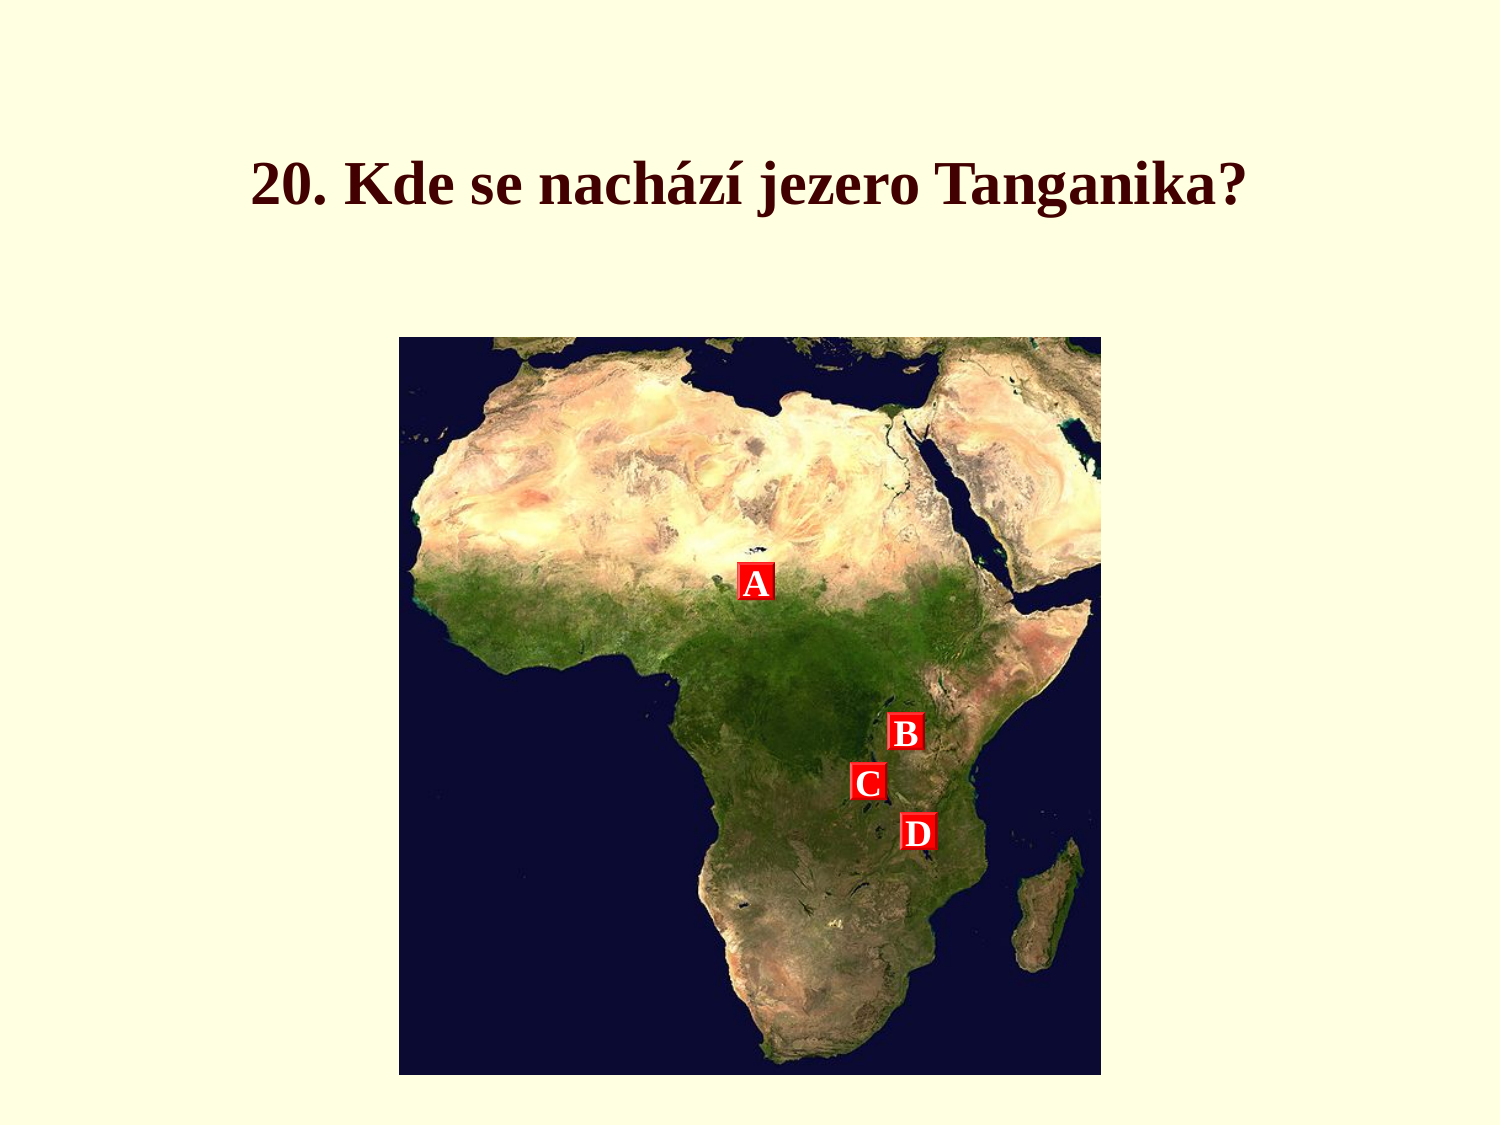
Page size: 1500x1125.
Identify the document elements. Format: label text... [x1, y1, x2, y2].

title 20. Kde se nachází jezero Tanganika? [0, 135, 1500, 225]
text_box B [890, 715, 922, 747]
text_box [399, 337, 1101, 1076]
text_box A [740, 565, 772, 597]
text_box C [853, 765, 885, 797]
text_box D [903, 815, 935, 847]
